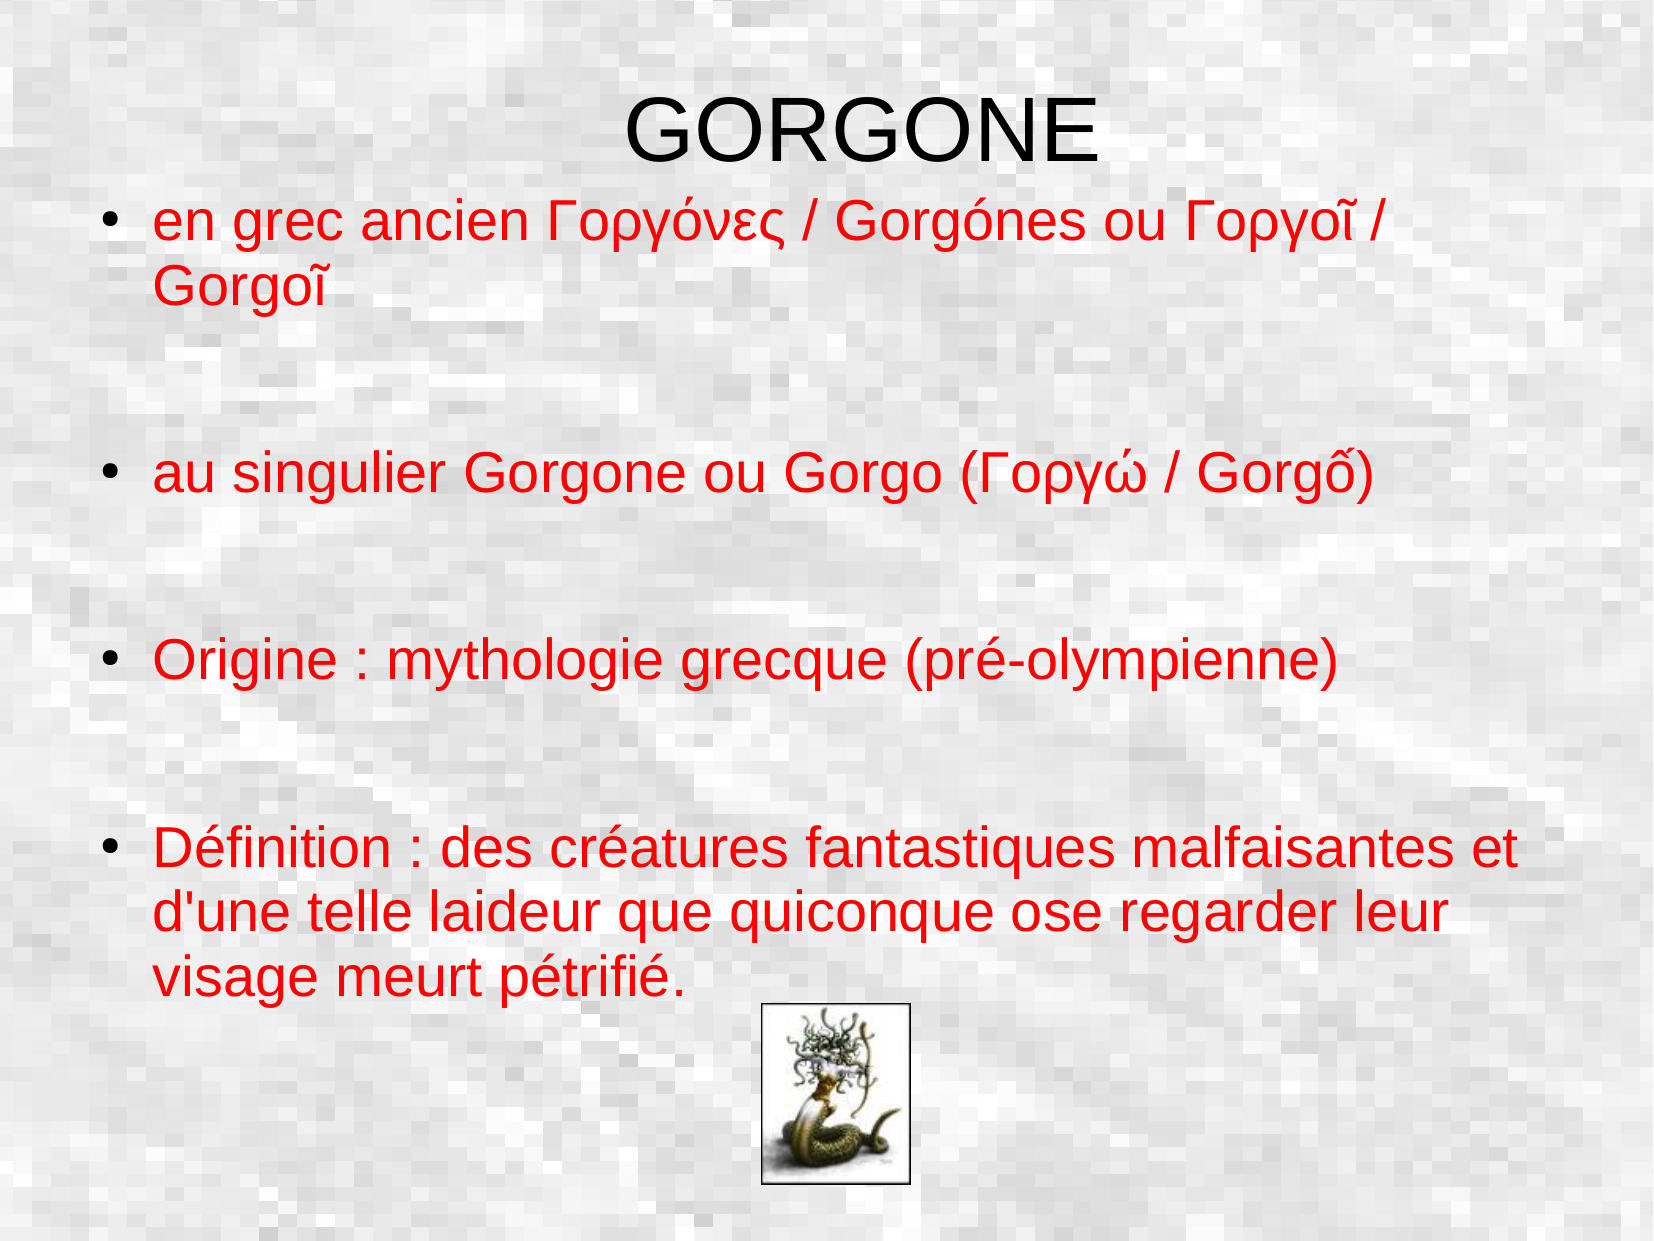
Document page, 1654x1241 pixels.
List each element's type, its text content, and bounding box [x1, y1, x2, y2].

text_box GORGONE [608, 70, 1306, 189]
picture [0, 0, 1654, 1241]
list en grec ancien Γοργόνες / Gorgónes ou Γοργοῖ / Gorgoĩ au singulier Gorgone ou Gorgo (Γοργώ / Gorgố) Origine : mythologie grecque (pré-olympienne) Définition : des créatures fantastiques malfaisantes et d'une telle laideur que quiconque ose regarder leur visage meurt pétrifié. [82, 188, 1571, 1010]
